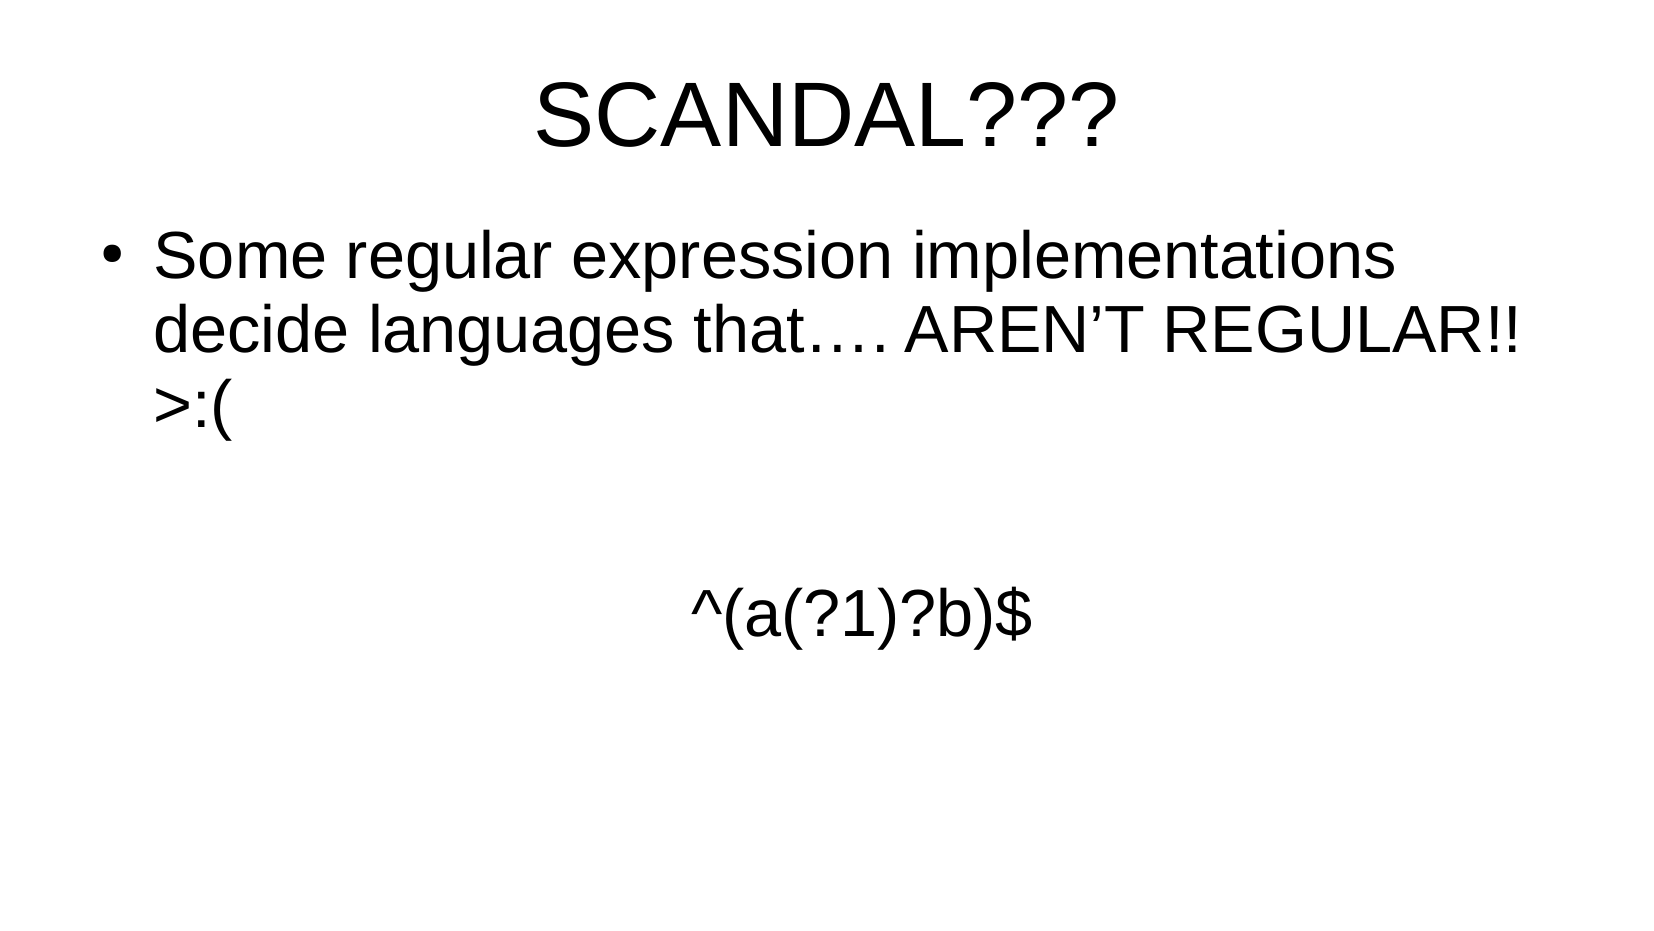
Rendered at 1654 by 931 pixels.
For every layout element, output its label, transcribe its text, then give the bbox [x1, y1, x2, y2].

title SCANDAL??? [82, 37, 1571, 193]
list Some regular expression implementations decide languages that…. AREN’T REGULAR!! >:( ^(a(?1)?b)$ [82, 217, 1571, 758]
